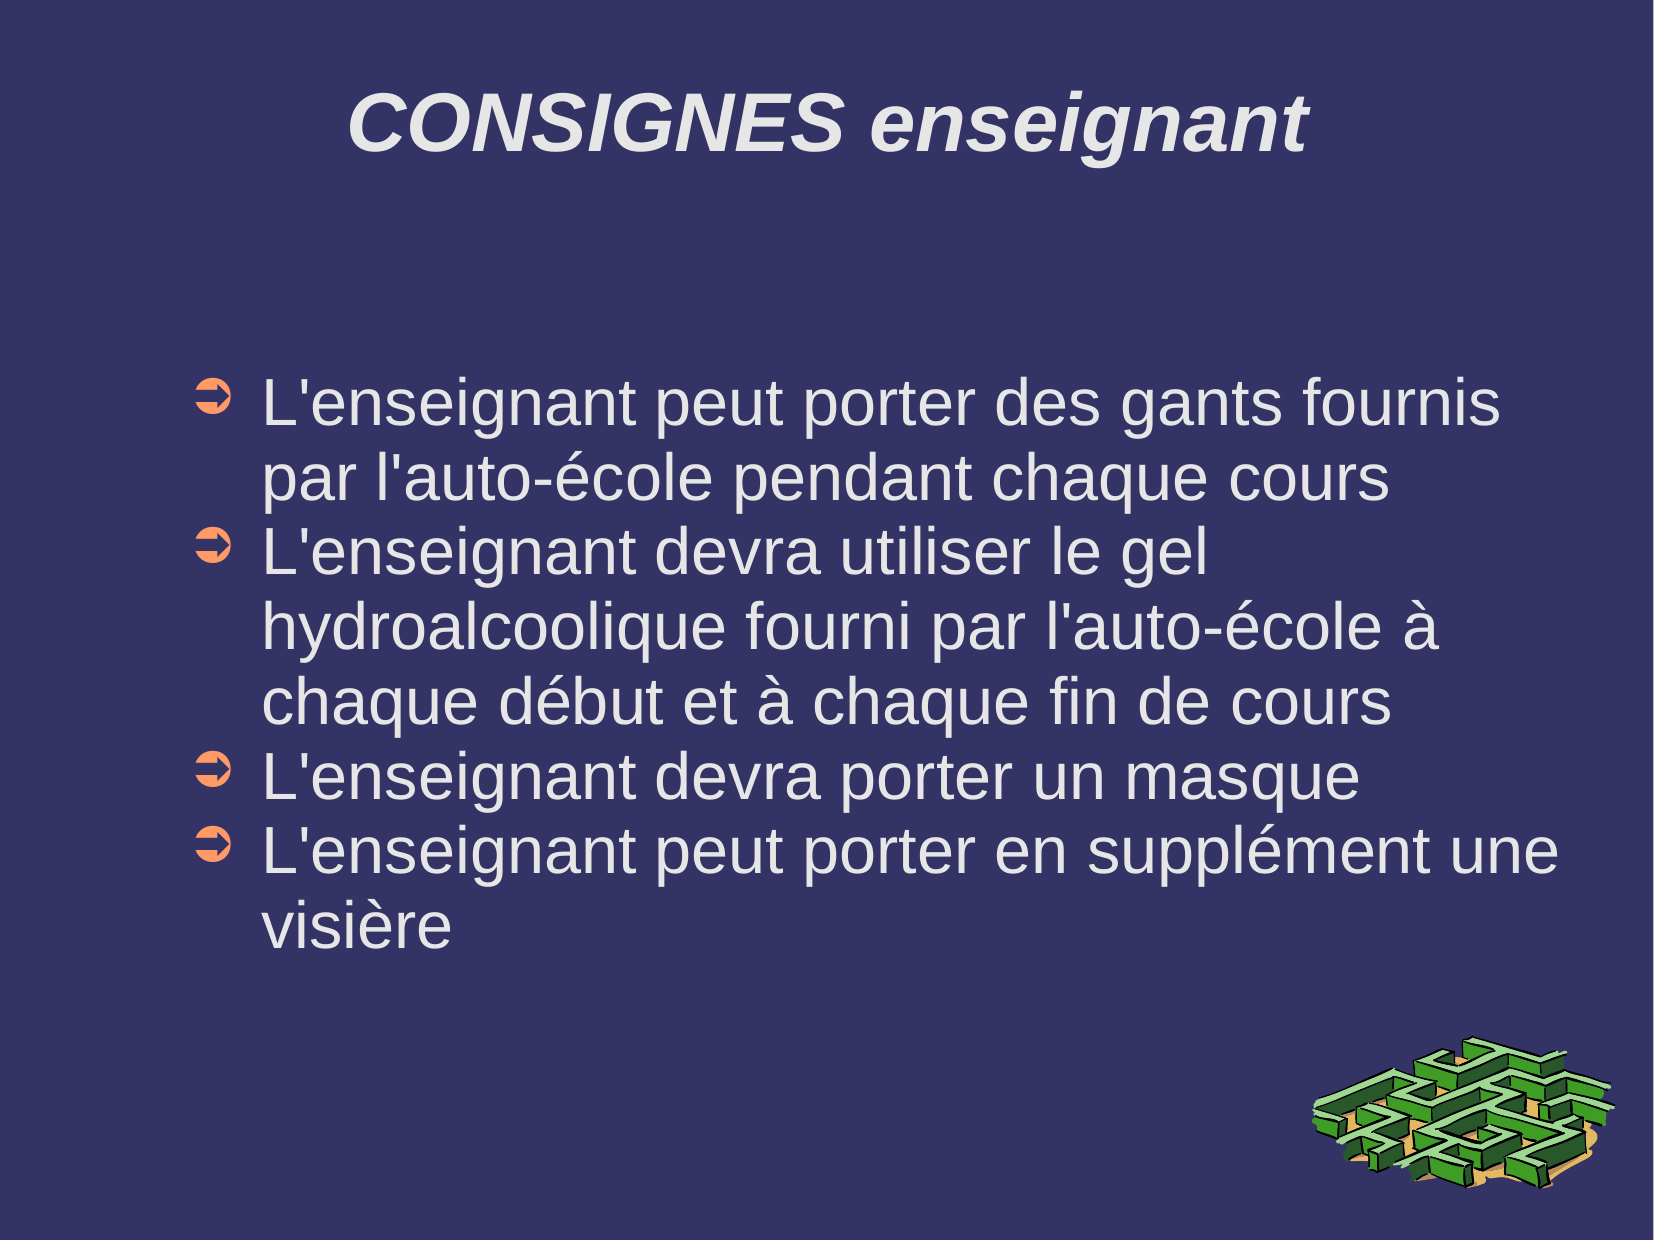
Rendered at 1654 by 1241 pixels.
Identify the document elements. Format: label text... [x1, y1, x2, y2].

title CONSIGNES enseignant [121, 19, 1534, 227]
list L'enseignant peut porter des gants fournis par l'auto-école pendant chaque cours L'enseignant devra utiliser le gel hydroalcoolique fourni par l'auto-école à chaque début et à chaque fin de cours L'enseignant devra porter un masque L'enseignant peut porter en supplément une visière [178, 364, 1570, 1147]
